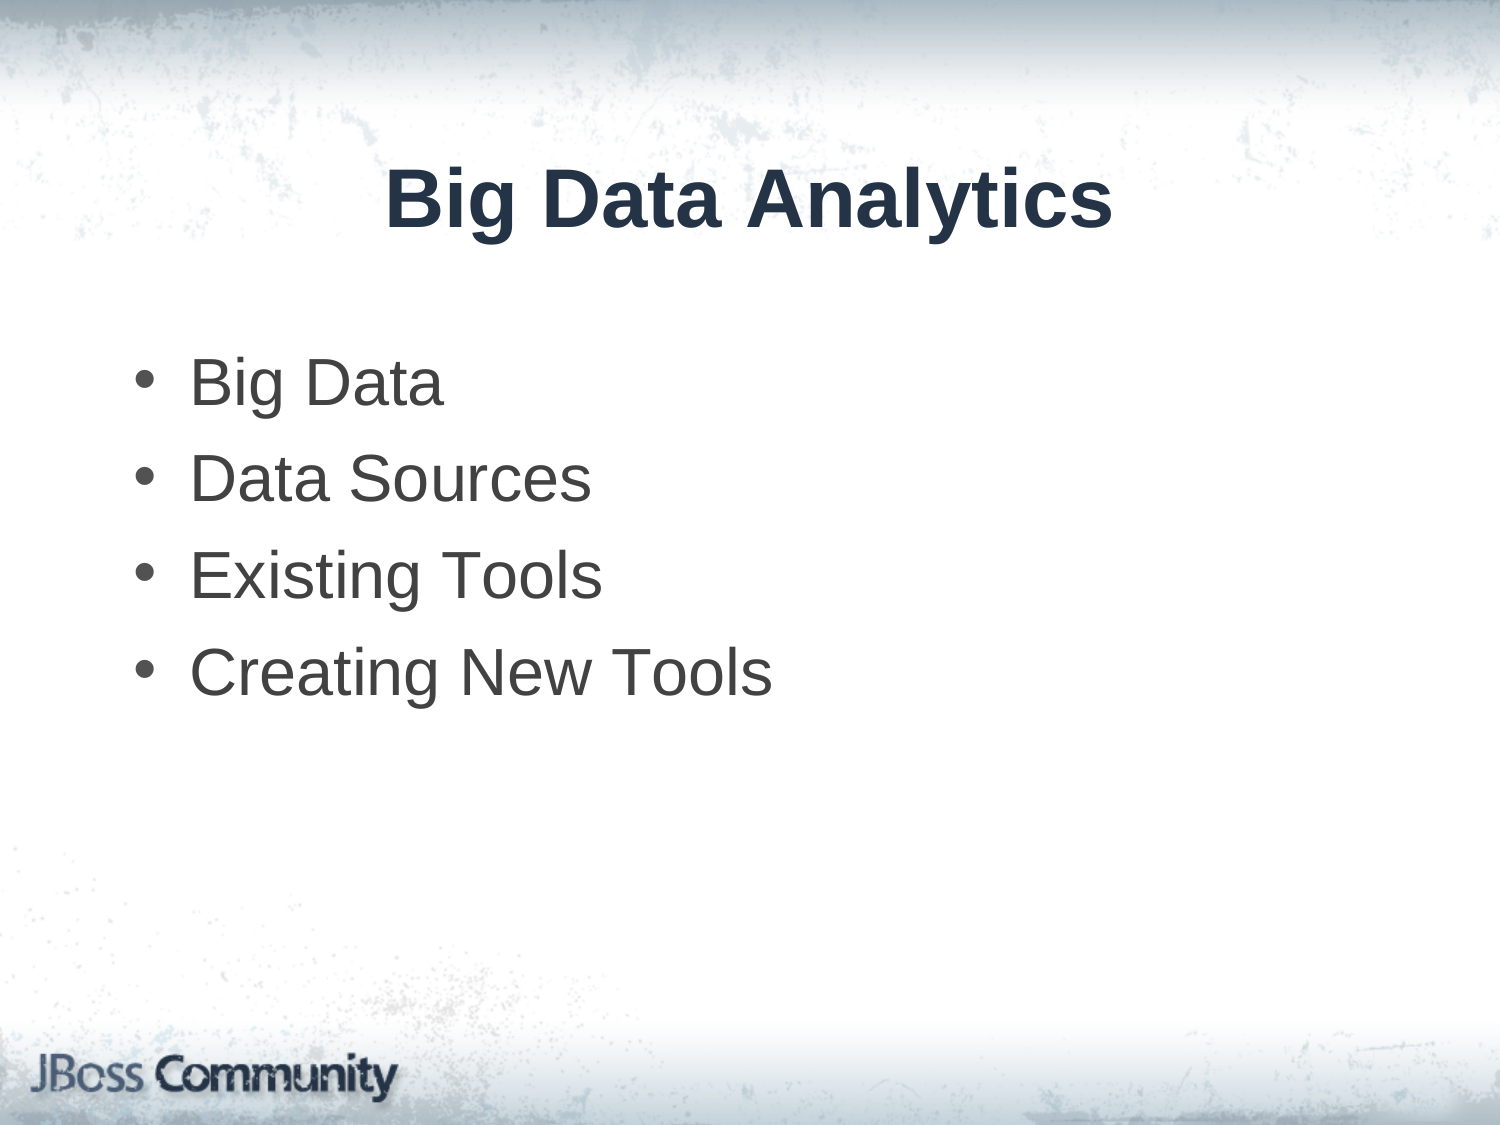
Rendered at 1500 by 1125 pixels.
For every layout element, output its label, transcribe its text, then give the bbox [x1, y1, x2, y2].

list Big Data Data Sources Existing Tools Creating New Tools [118, 330, 1394, 1007]
title Big Data Analytics [112, 68, 1388, 320]
picture [0, 0, 1500, 1125]
